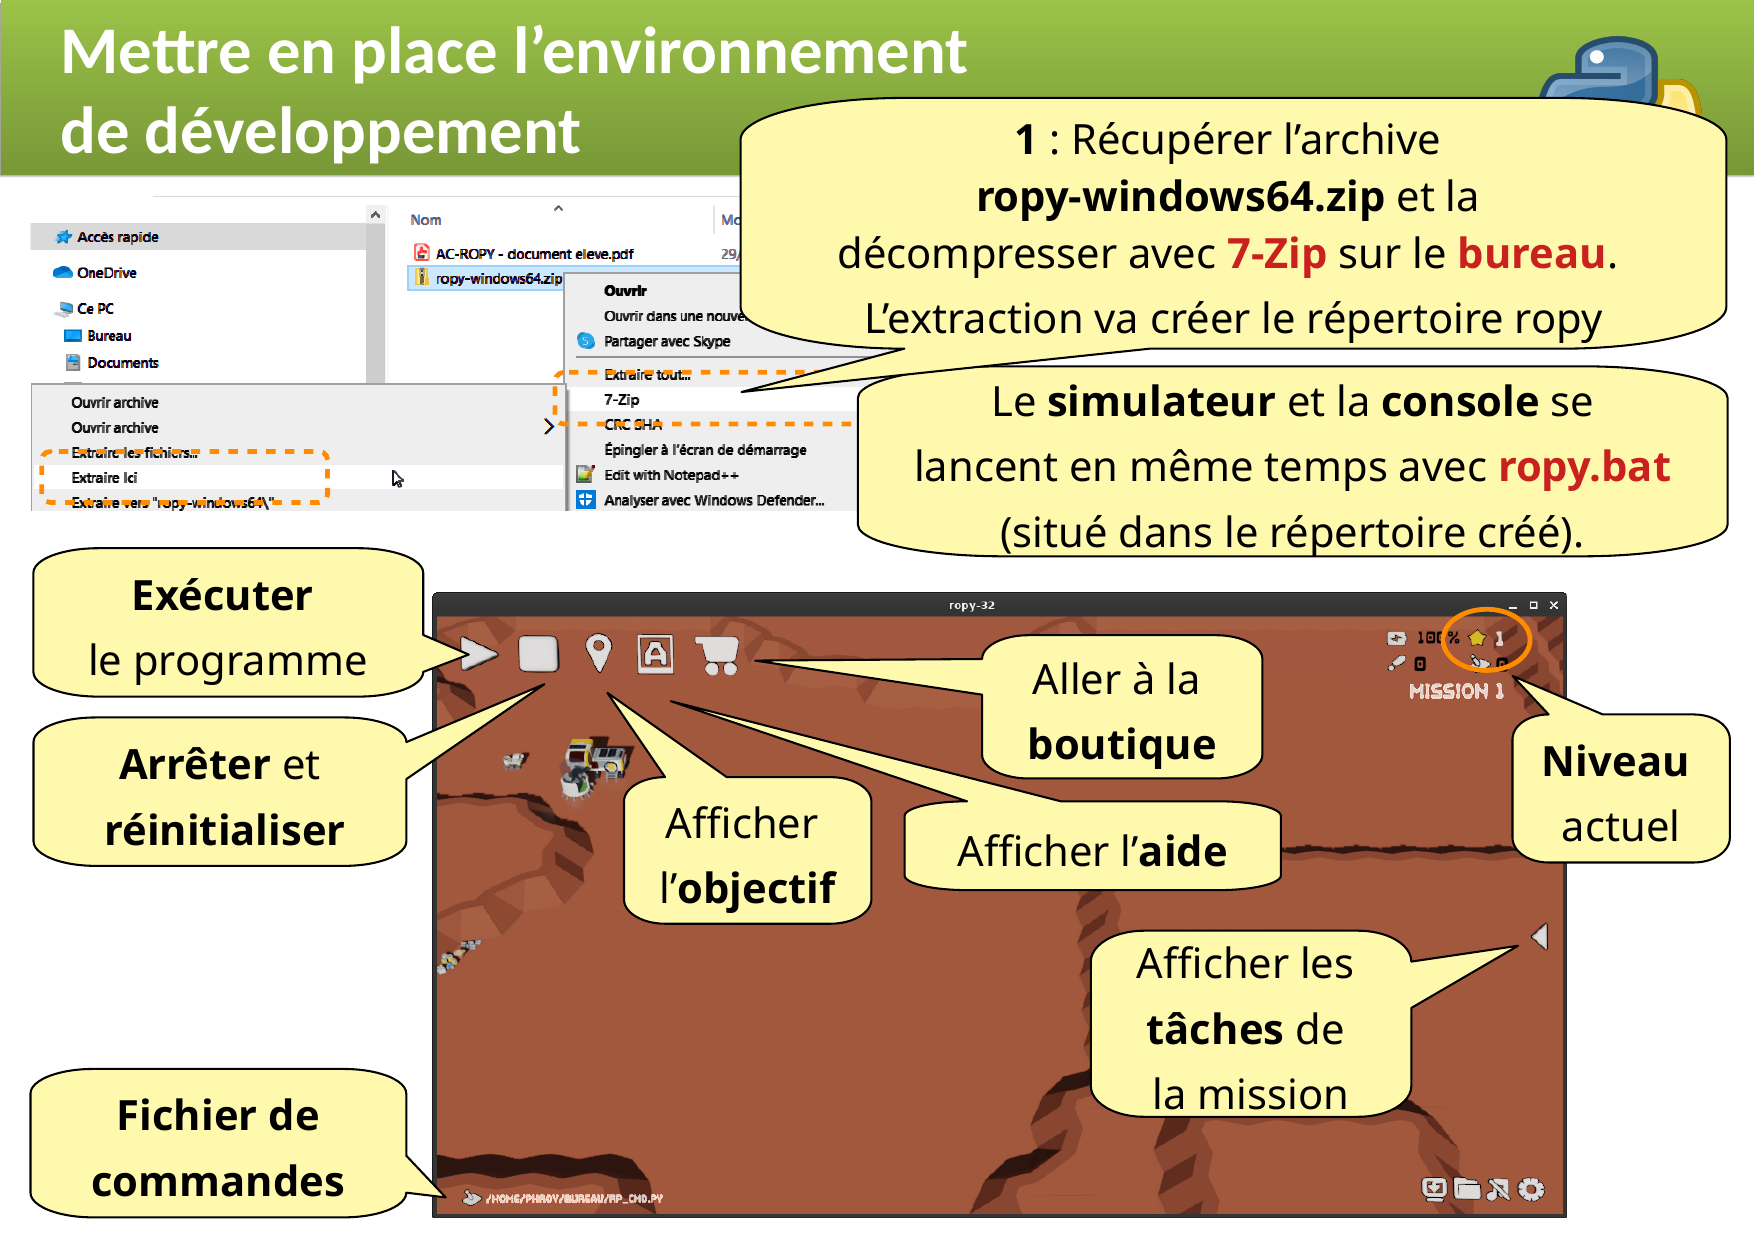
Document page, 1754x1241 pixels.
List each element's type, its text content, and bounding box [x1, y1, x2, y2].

text_box Aller à la boutique [755, 635, 1263, 779]
text_box Exécuter le programme [33, 548, 469, 697]
text_box Mettre en place l’environnement de développement [0, 0, 1754, 175]
text_box Afficher les tâches de la mission [1090, 930, 1519, 1117]
text_box Afficher l’aide [670, 701, 1281, 891]
picture [432, 592, 1567, 1218]
text_box 1 : Récupérer l’archive ropy-windows64.zip et la décompresser avec 7-Zip sur le bureau. L’extraction va créer le répertoire ropy [740, 97, 1727, 393]
picture [30, 196, 899, 511]
text_box Arrêter et réinitialiser [33, 684, 545, 866]
text_box Niveau actuel [1512, 676, 1730, 863]
picture [1526, 32, 1713, 122]
text_box Le simulateur et la console se lancent en même temps avec ropy.bat (situé dans le répertoire créé). [857, 366, 1728, 557]
text_box Afficher l’objectif [607, 692, 872, 924]
text_box Fichier de commandes [30, 1068, 446, 1218]
